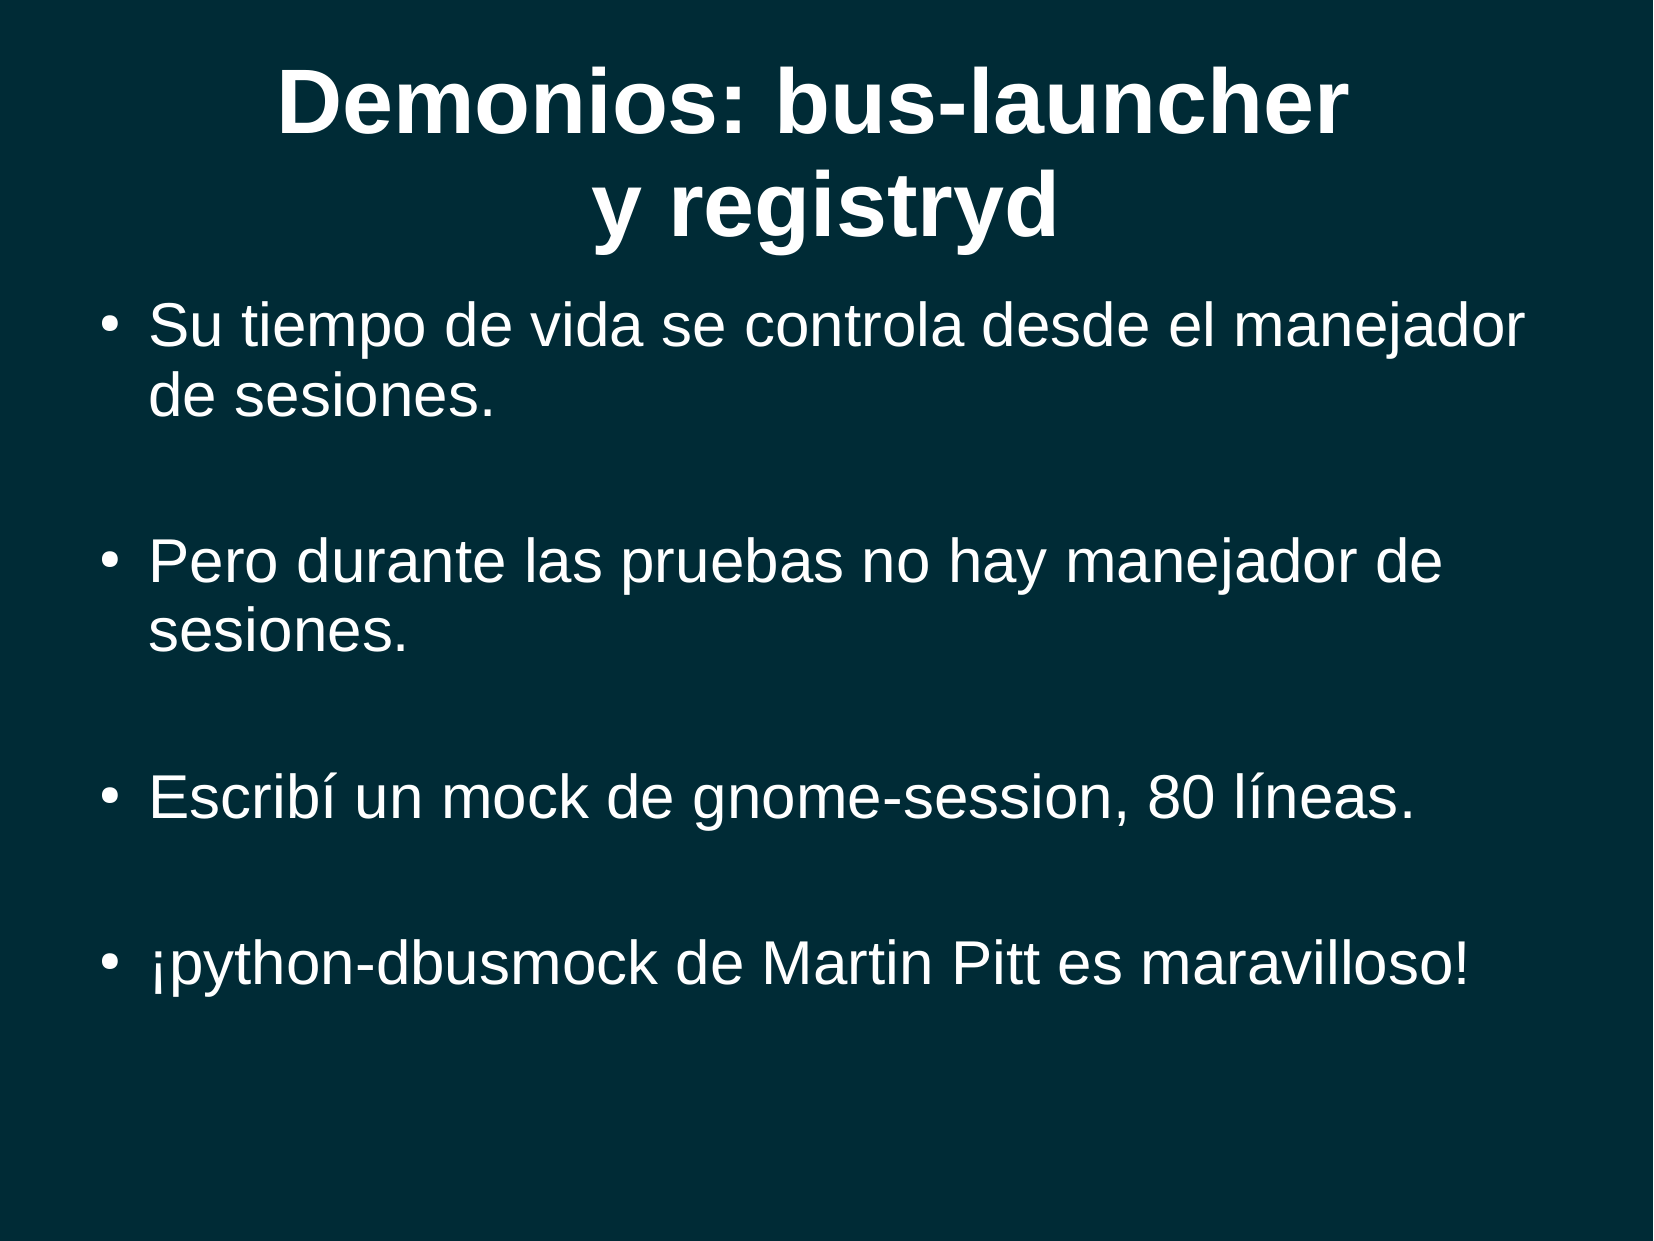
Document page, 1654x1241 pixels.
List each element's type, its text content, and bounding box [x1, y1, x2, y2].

title Demonios: bus-launcher y registryd [82, 49, 1571, 257]
list Su tiempo de vida se controla desde el manejador de sesiones. Pero durante las pruebas no hay manejador de sesiones. Escribí un mock de gnome-session, 80 líneas. ¡python-dbusmock de Martin Pitt es maravilloso! [82, 290, 1571, 1010]
